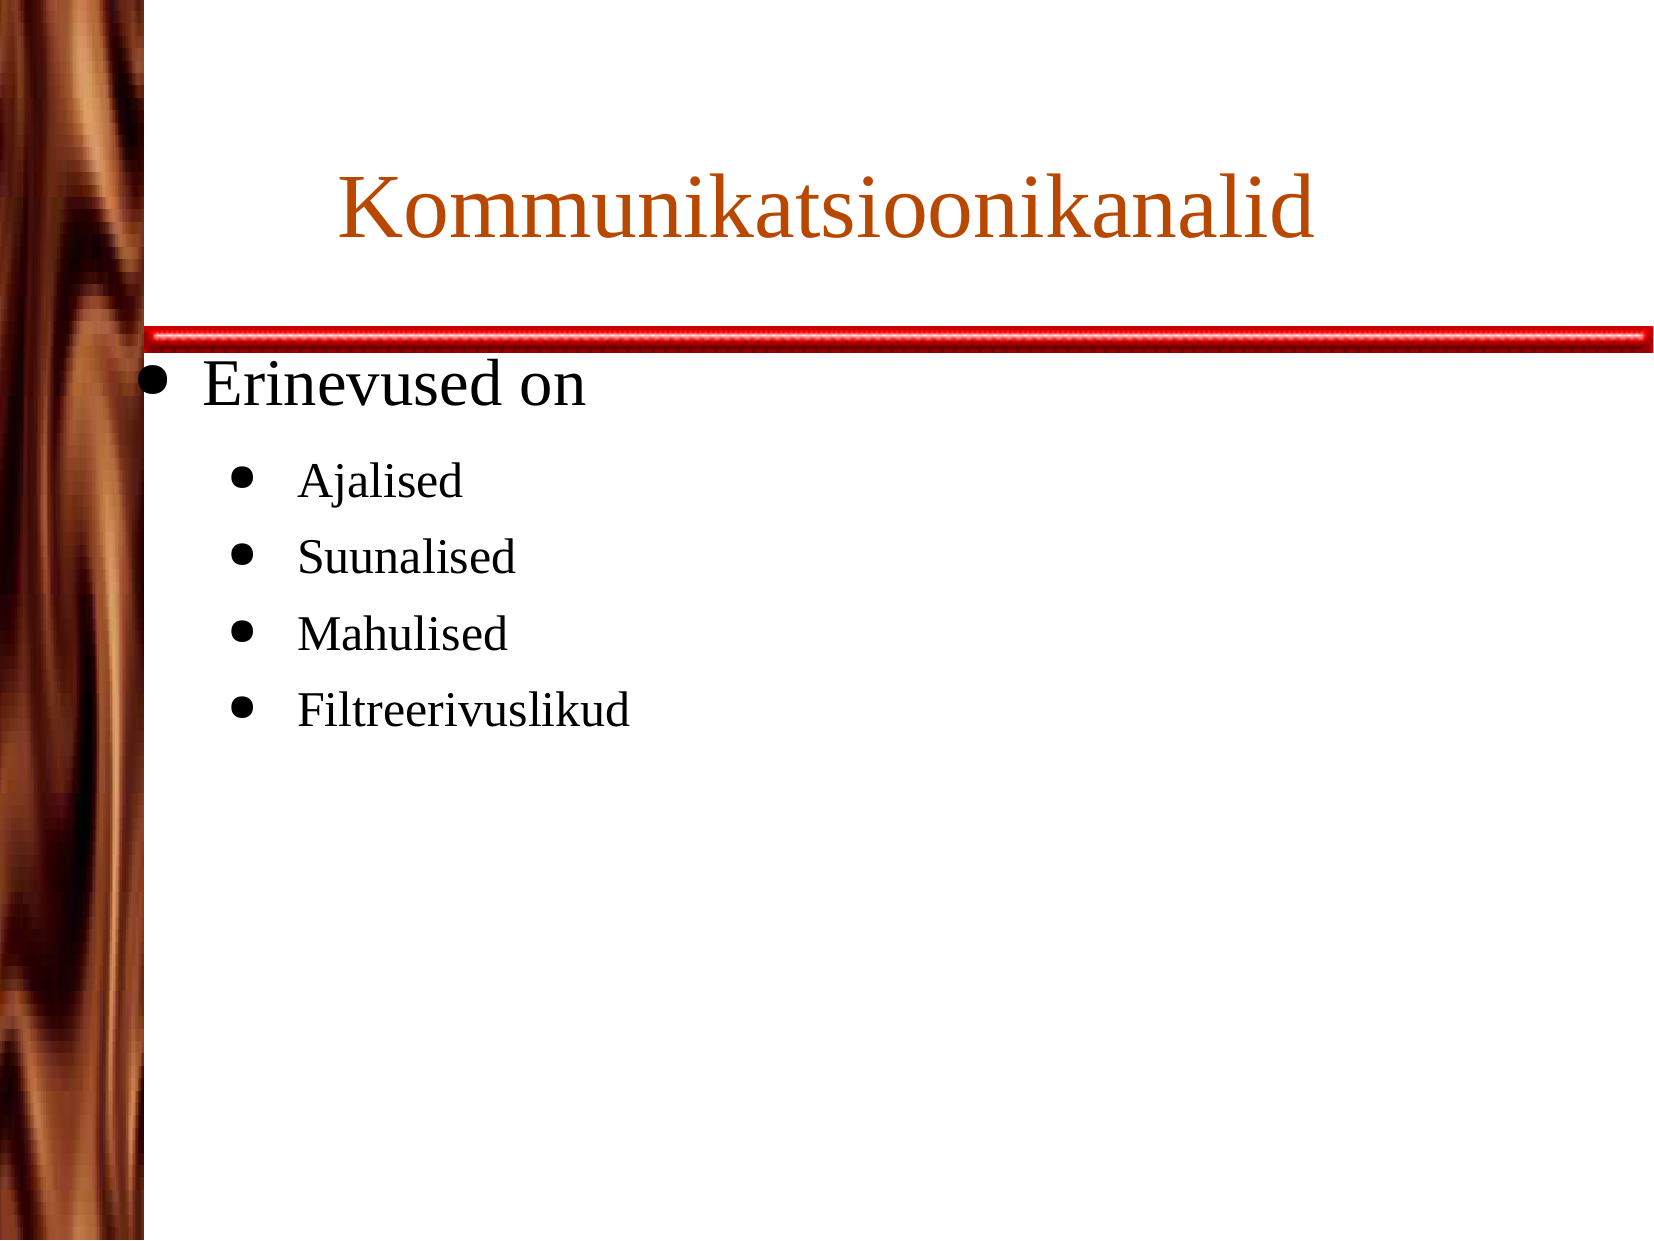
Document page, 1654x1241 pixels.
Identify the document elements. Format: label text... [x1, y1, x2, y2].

picture [0, 0, 1654, 1240]
title Kommunikatsioonikanalid [121, 100, 1533, 312]
list Erinevused on Ajalised Suunalised Mahulised Filtreerivuslikud [121, 344, 1533, 1126]
